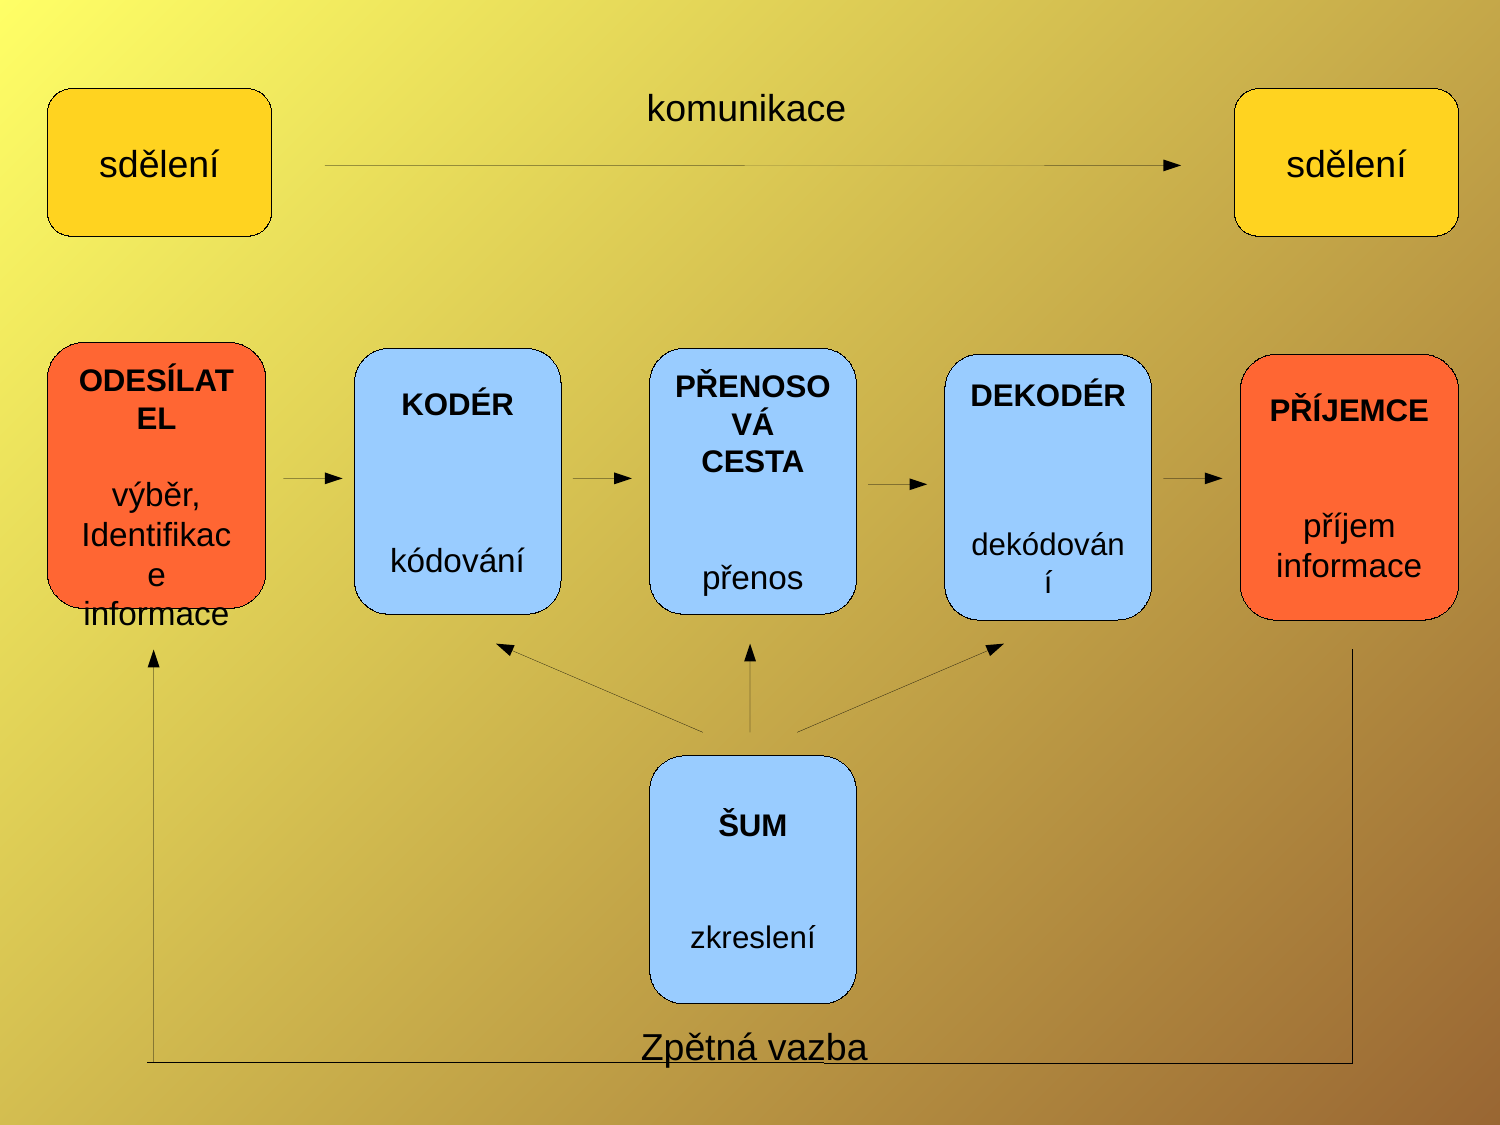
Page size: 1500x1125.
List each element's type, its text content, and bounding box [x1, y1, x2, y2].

text_box DEKODÉR dekódování [944, 354, 1152, 621]
text_box komunikace [631, 76, 869, 137]
text_box PŘÍJEMCE příjem informace [1240, 354, 1459, 621]
text_box Zpětná vazba [625, 1015, 892, 1076]
text_box ODESÍLATEL výběr, Identifikace informace [47, 342, 266, 609]
text_box KODÉR kódování [354, 348, 562, 615]
text_box sdělení [47, 88, 272, 237]
text_box PŘENOSOVÁ CESTA přenos [649, 348, 857, 615]
text_box ŠUM zkreslení [649, 755, 857, 1004]
text_box sdělení [1234, 88, 1459, 237]
